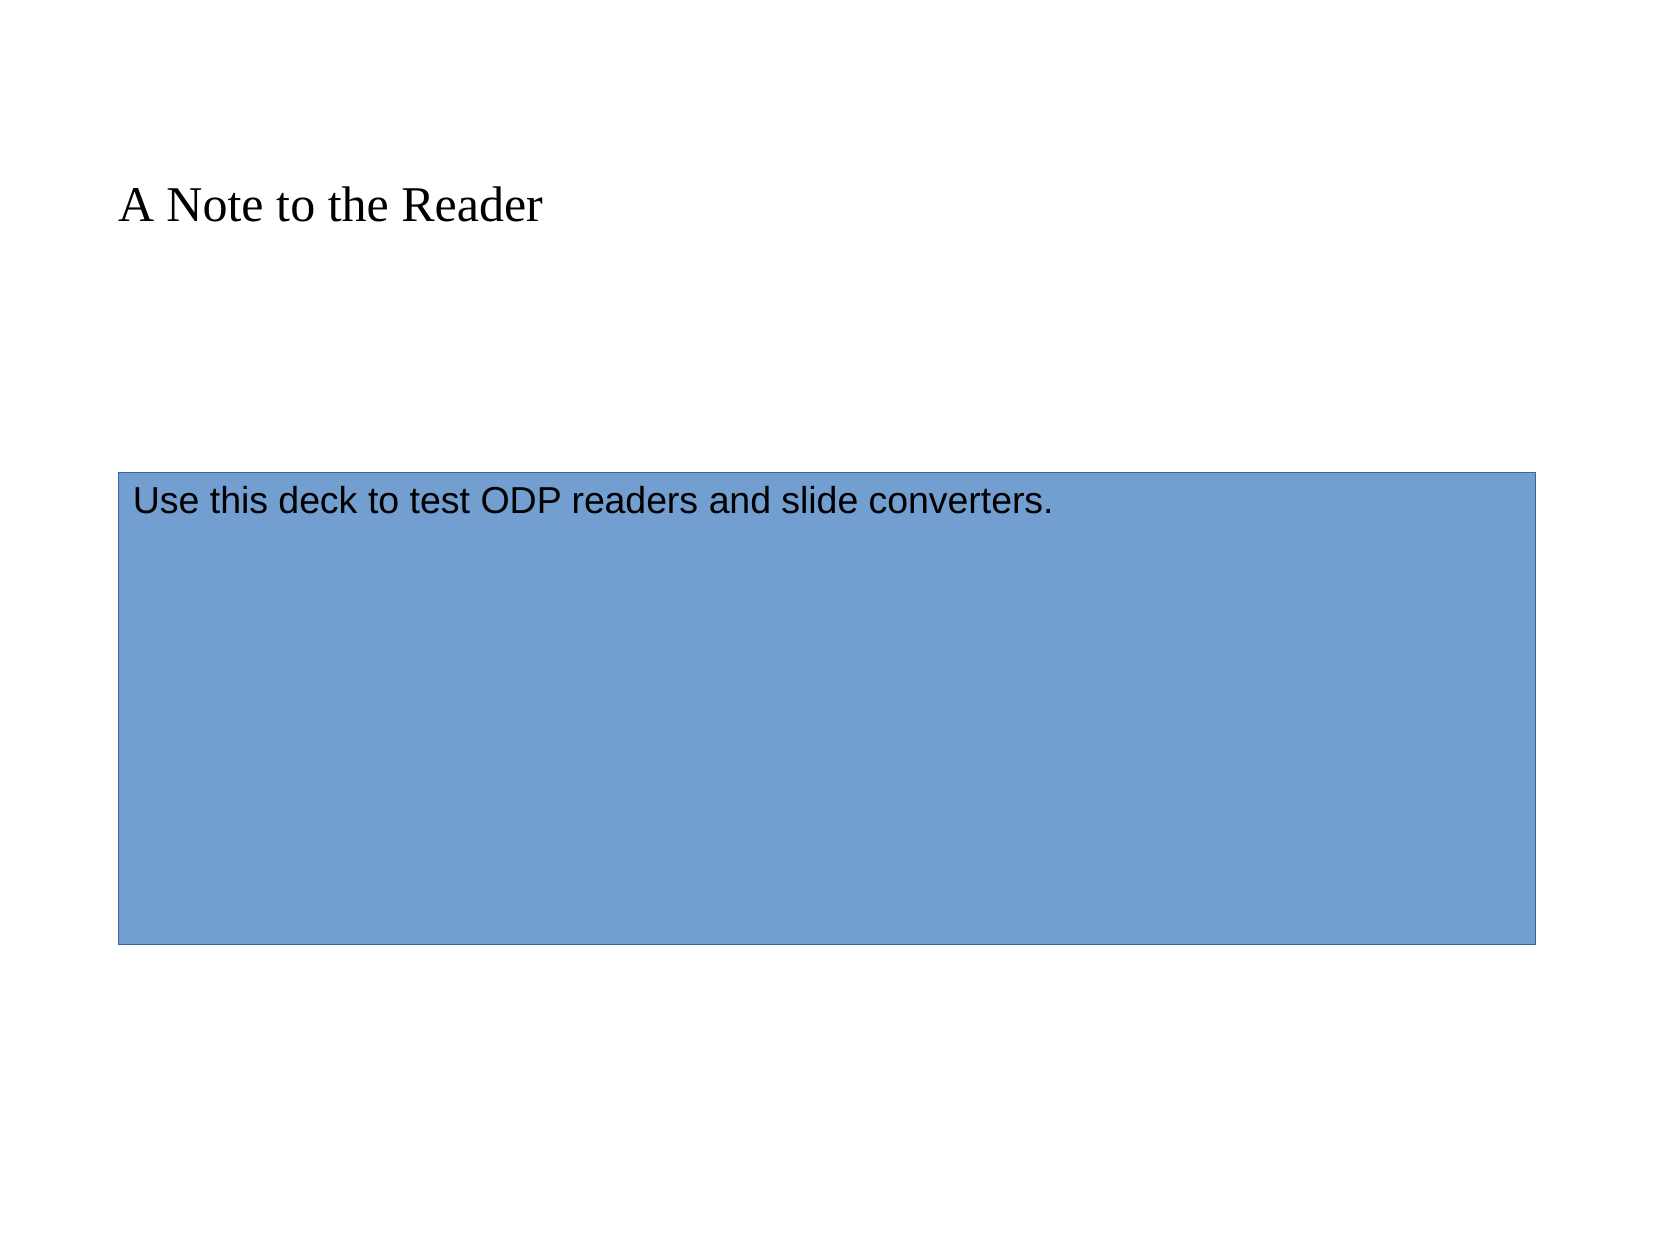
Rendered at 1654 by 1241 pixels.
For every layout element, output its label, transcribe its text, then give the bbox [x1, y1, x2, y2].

text_box A Note to the Reader [118, 177, 1536, 355]
text_box Use this deck to test ODP readers and slide converters. [118, 472, 1536, 945]
